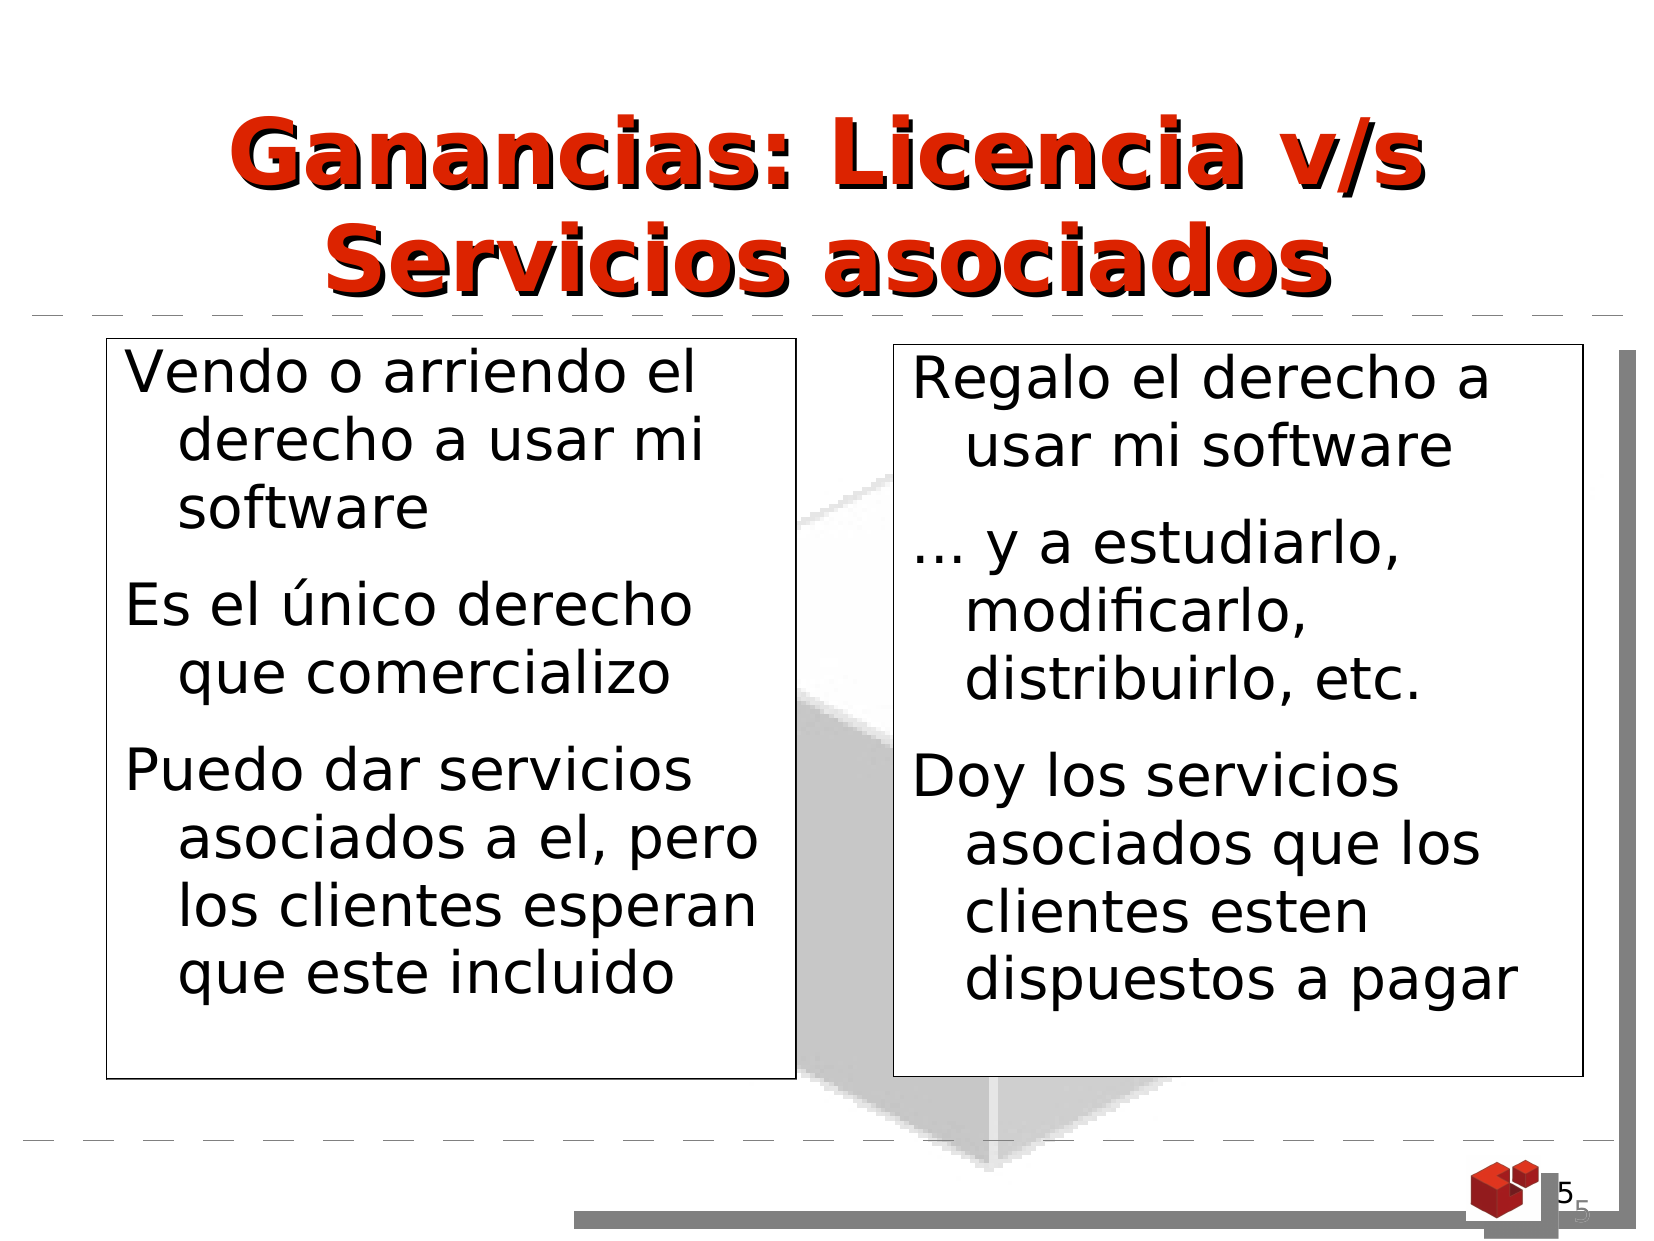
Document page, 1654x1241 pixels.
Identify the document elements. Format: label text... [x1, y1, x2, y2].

picture [557, 333, 1619, 1221]
list Regalo el derecho a usar mi software ... y a estudiarlo, modificarlo, distribuirlo, etc. Doy los servicios asociados que los clientes esten dispuestos a pagar [893, 344, 1583, 1077]
picture [1559, 1191, 1569, 1201]
list Vendo o arriendo el derecho a usar mi software Es el único derecho que comercializo Puedo dar servicios asociados a el, pero los clientes esperan que este incluido [106, 338, 796, 1079]
title Ganancias: Licencia v/s Servicios asociados [121, 99, 1534, 314]
